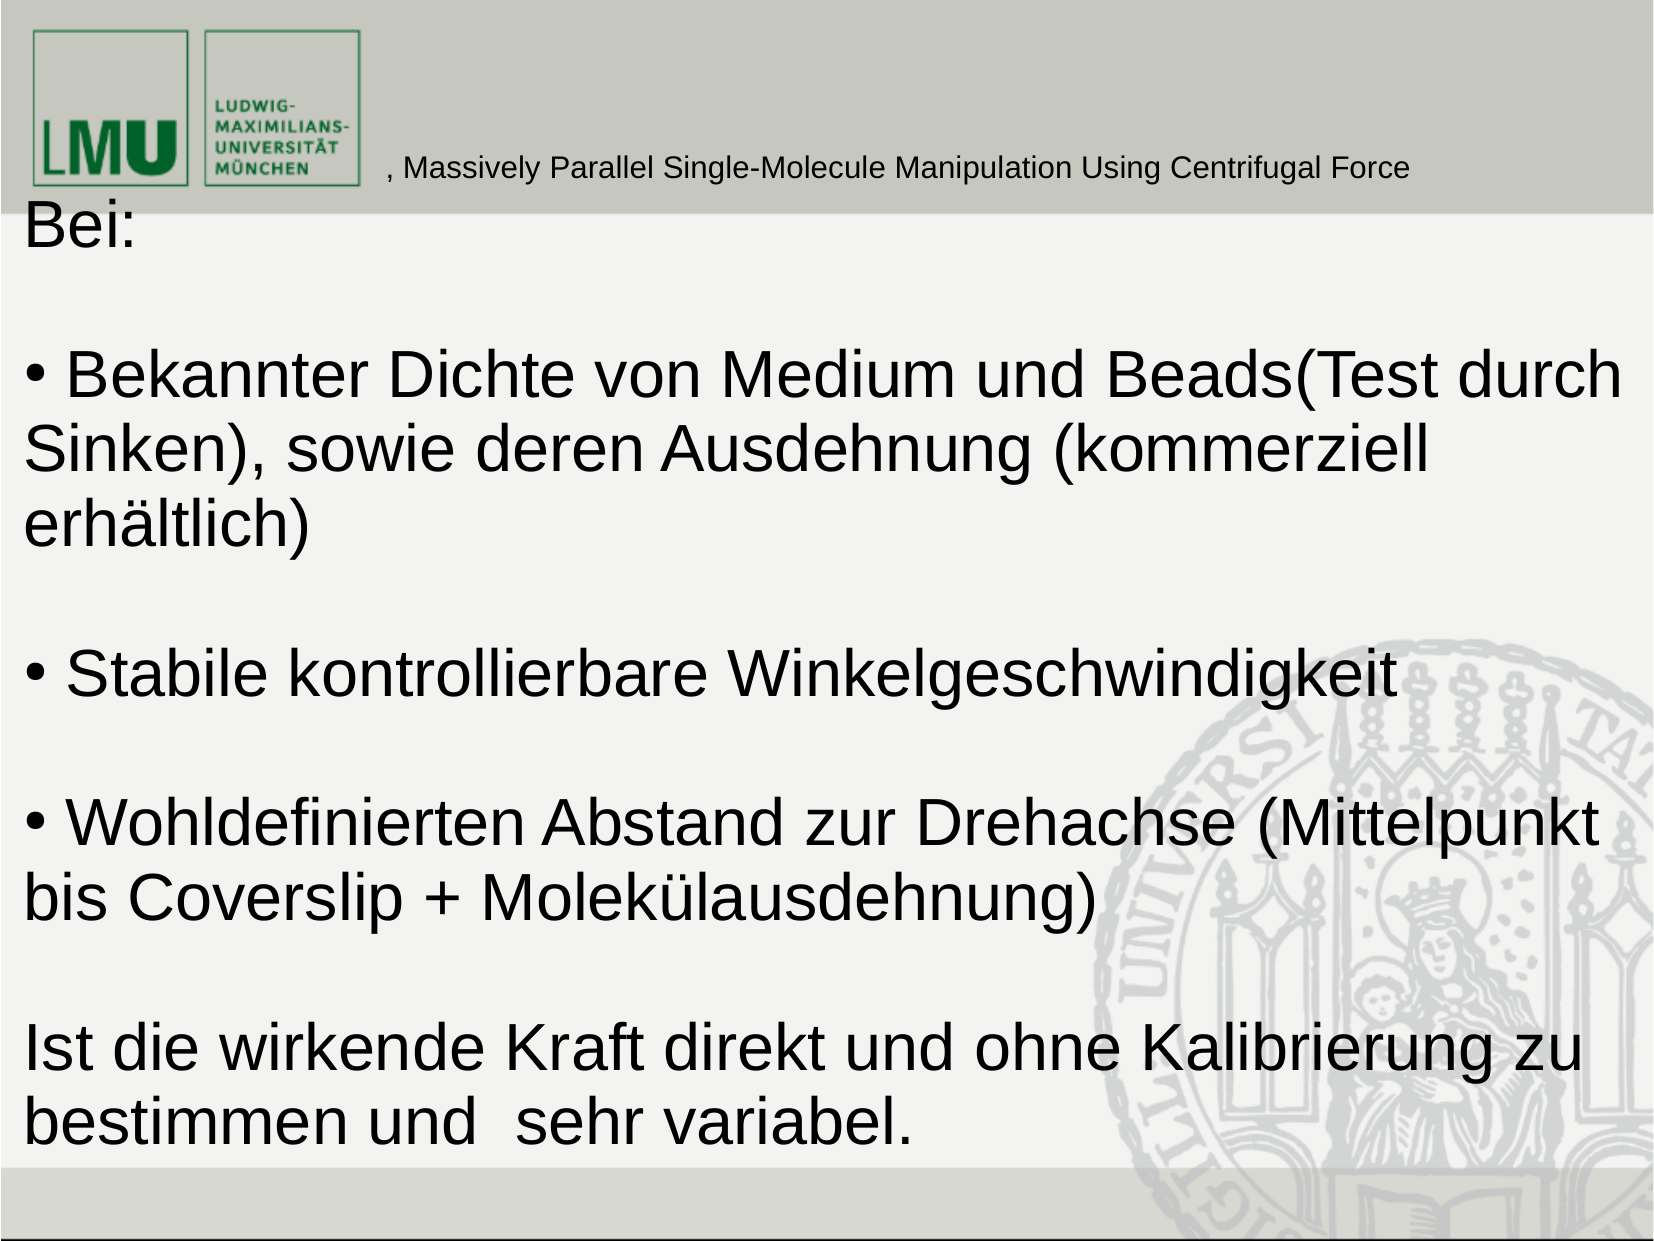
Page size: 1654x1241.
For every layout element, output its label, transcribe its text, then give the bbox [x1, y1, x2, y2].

text_box Philipp Lorenz, Massively Parallel Single-Molecule Manipulation Using Centrifugal Force [362, 142, 1619, 213]
picture [1, 0, 1654, 1241]
subtitle Bei: Bekannter Dichte von Medium und Beads(Test durch Sinken), sowie deren Ausdehnung (kommerziell erhältlich) Stabile kontrollierbare Winkelgeschwindigkeit Wohldefinierten Abstand zur Drehachse (Mittelpunkt bis Coverslip + Molekülausdehnung) Ist die wirkende Kraft direkt und ohne Kalibrierung zu bestimmen und sehr variabel. [23, 187, 1630, 1160]
